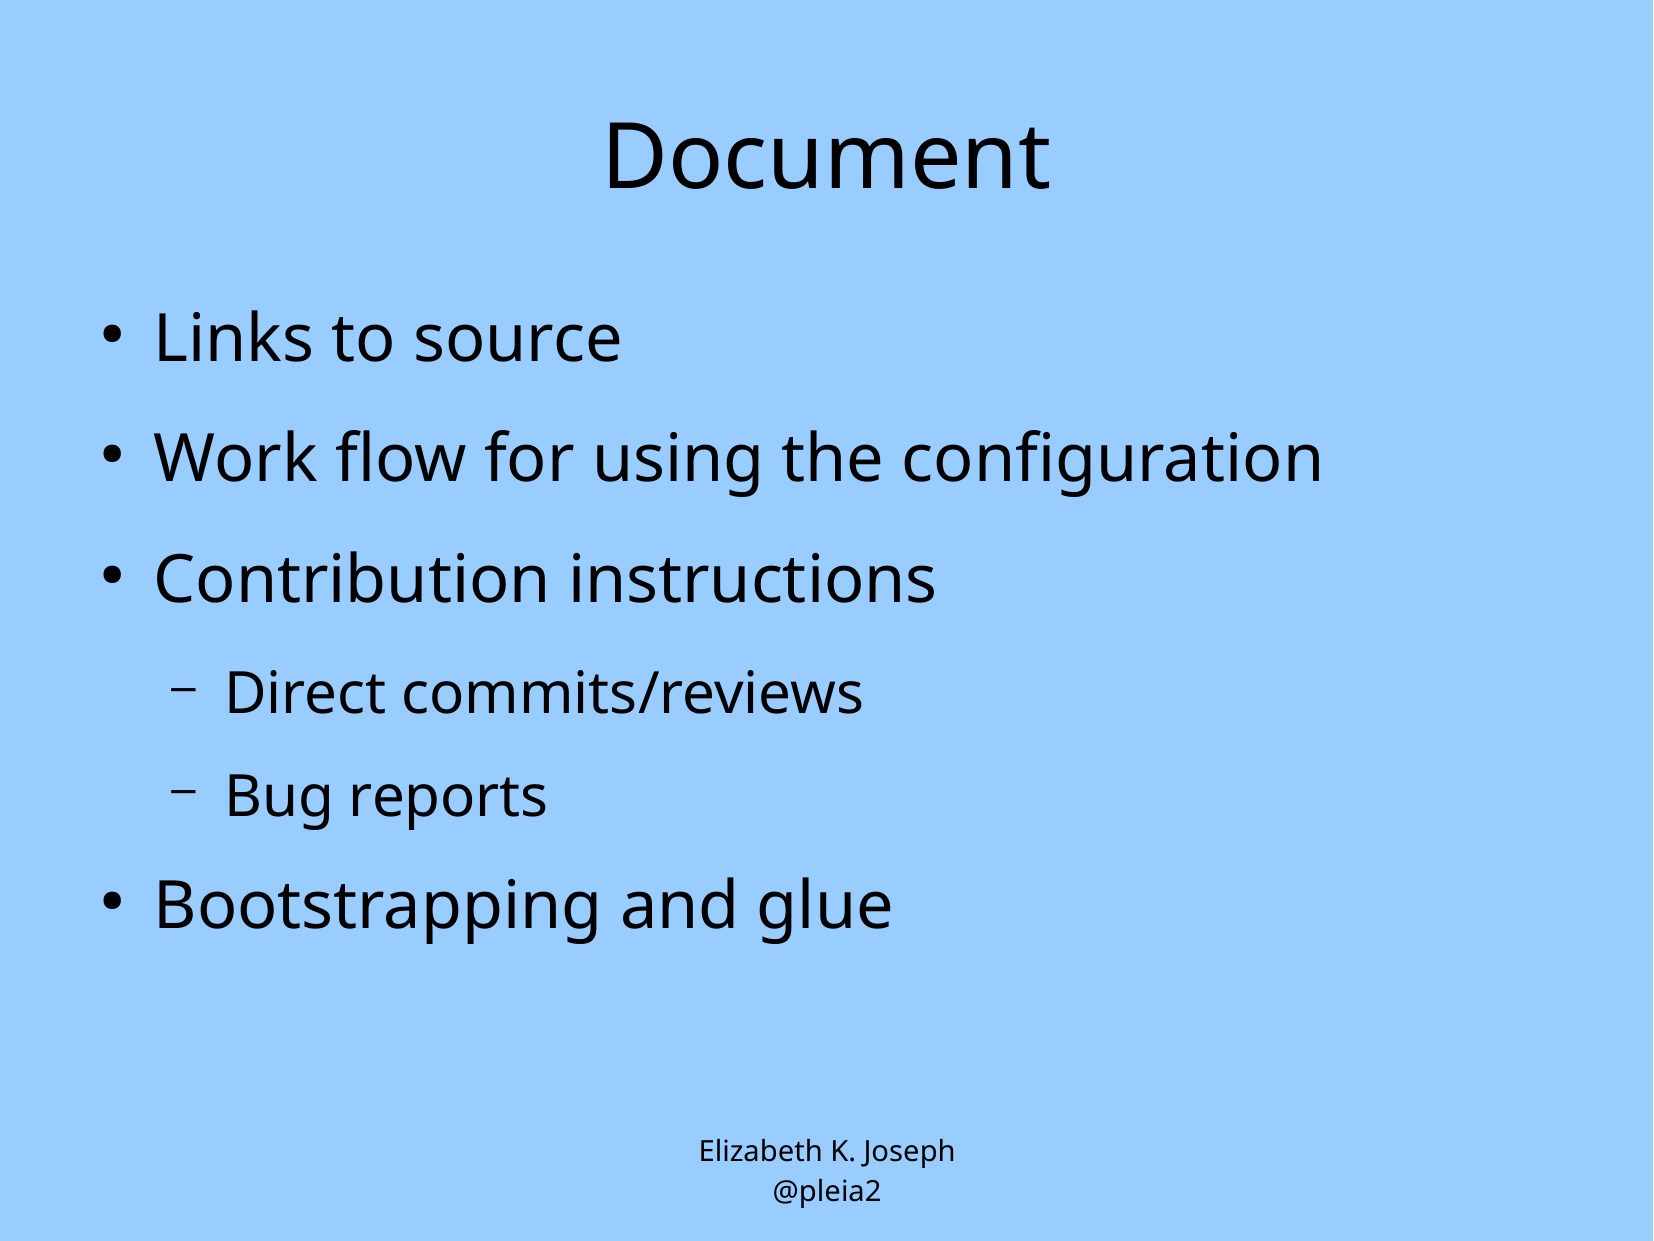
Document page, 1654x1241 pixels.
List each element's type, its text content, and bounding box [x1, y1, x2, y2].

title Document [82, 49, 1571, 257]
list Links to source Work flow for using the configuration Contribution instructions Direct commits/reviews Bug reports Bootstrapping and glue [82, 290, 1571, 1010]
